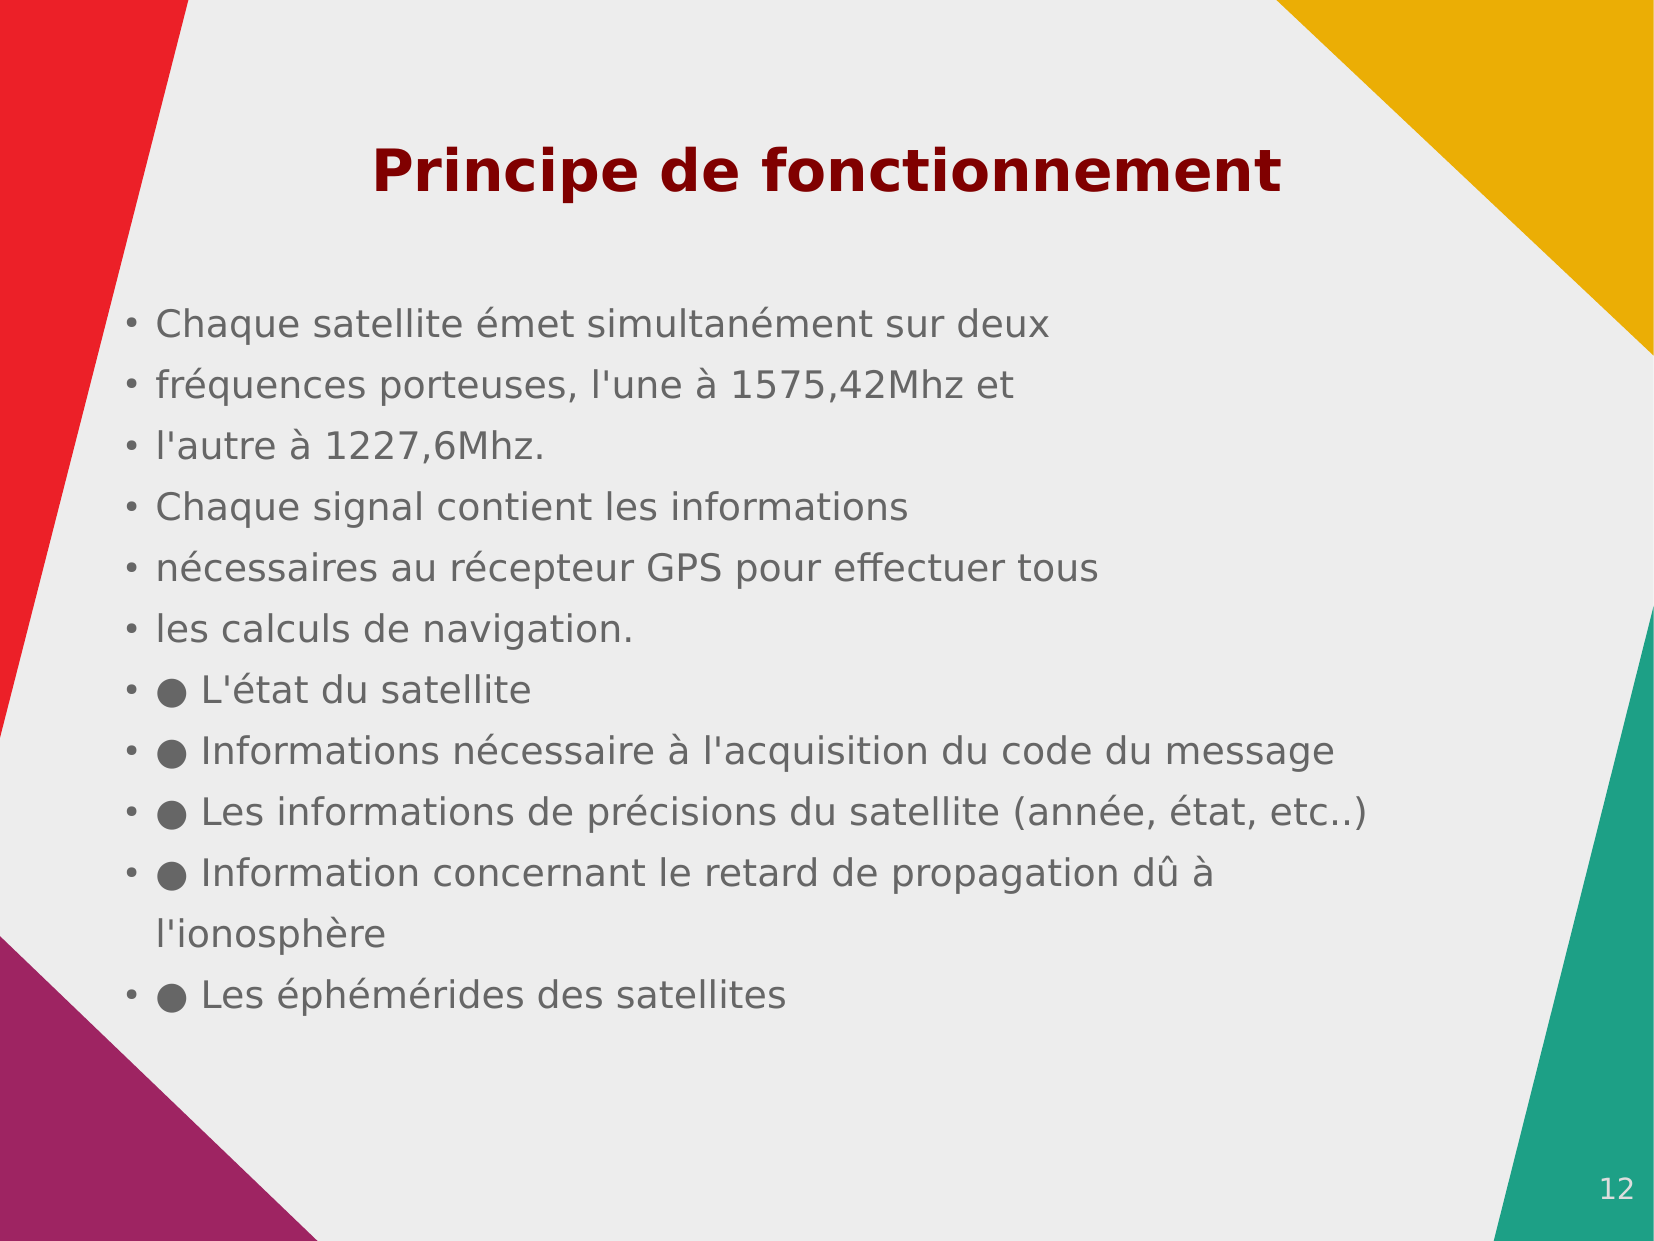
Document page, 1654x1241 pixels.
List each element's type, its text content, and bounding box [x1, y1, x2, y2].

title Principe de fonctionnement [114, 73, 1539, 271]
list Chaque satellite émet simultanément sur deux fréquences porteuses, l'une à 1575,42Mhz et l'autre à 1227,6Mhz. Chaque signal contient les informations nécessaires au récepteur GPS pour effectuer tous les calculs de navigation. ● L'état du satellite ● Informations nécessaire à l'acquisition du code du message ● Les informations de précisions du satellite (année, état, etc..) ● Information concernant le retard de propagation dû à l'ionosphère ● Les éphémérides des satellites [114, 302, 1539, 1033]
